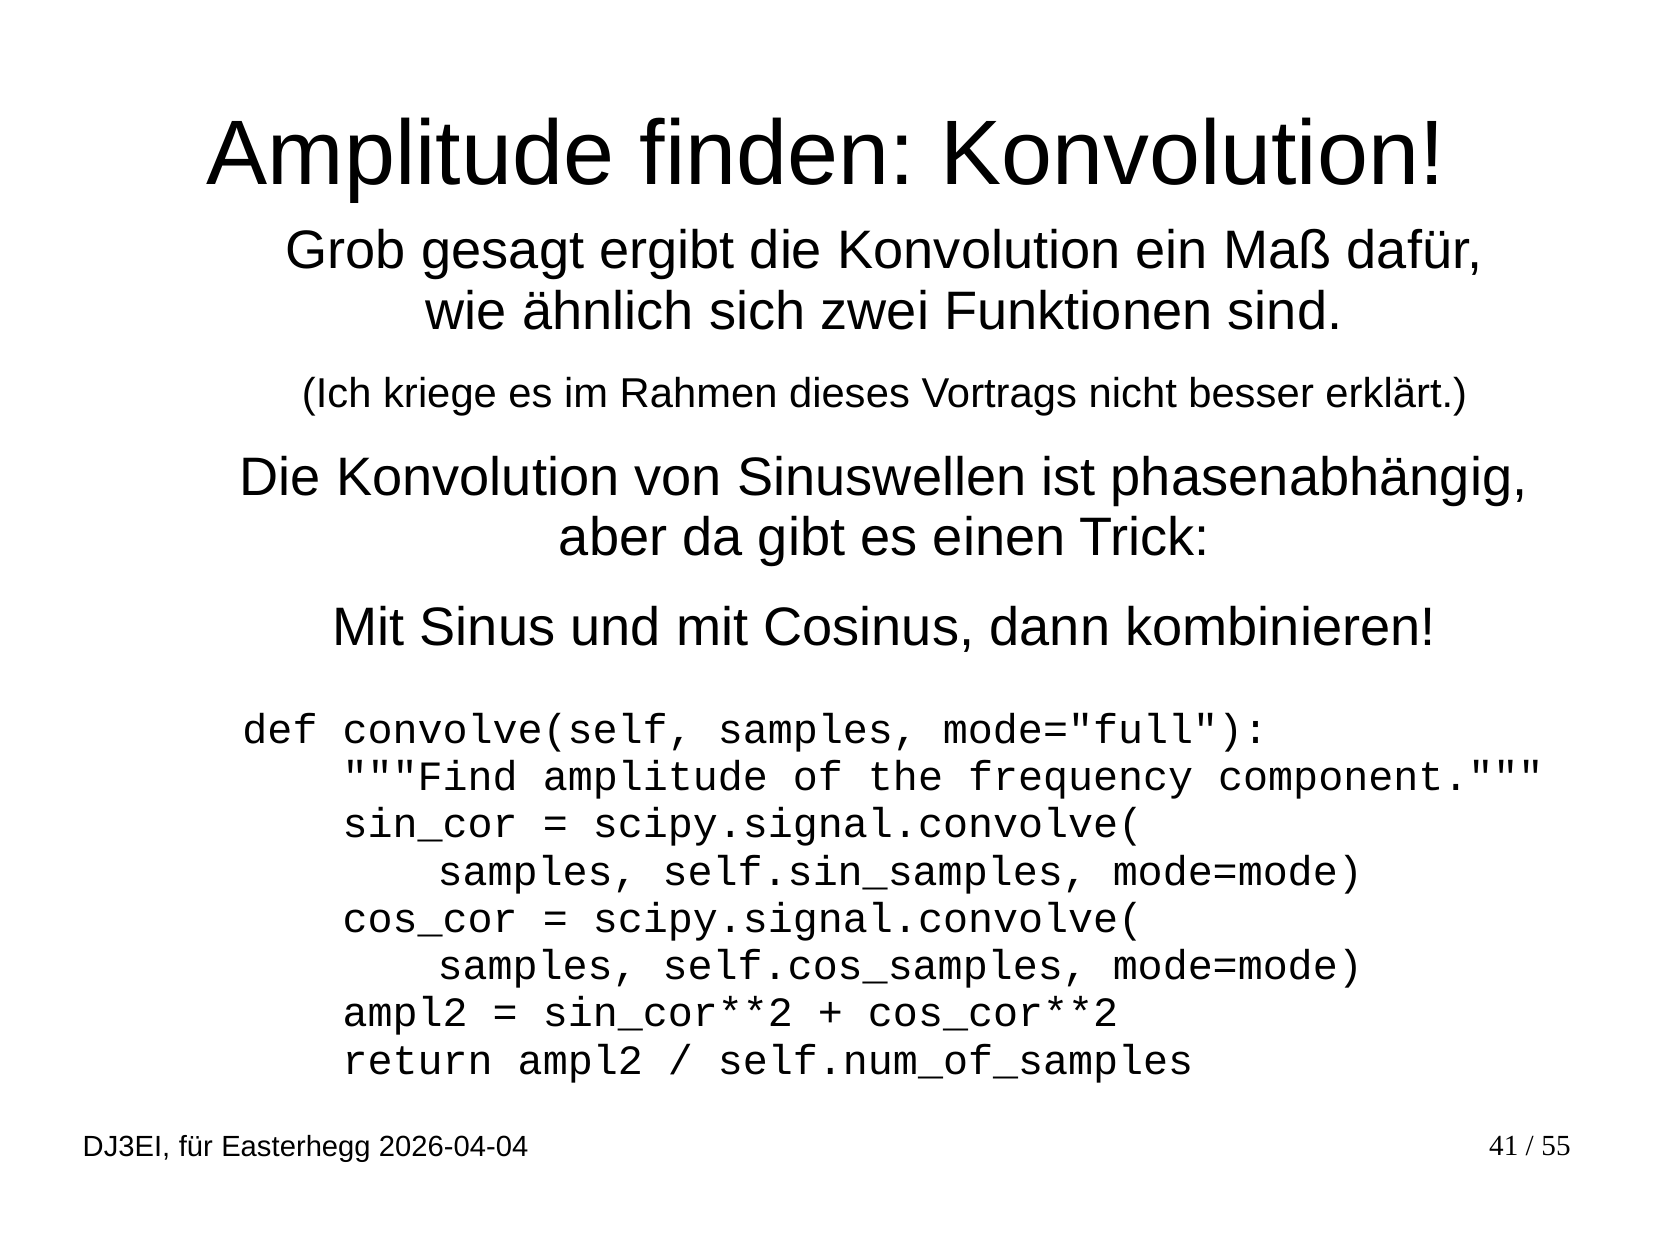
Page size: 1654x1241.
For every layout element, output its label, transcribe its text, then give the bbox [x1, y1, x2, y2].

text_box def convolve(self, samples, mode="full"): """Find amplitude of the frequency component.""" sin_cor = scipy.signal.convolve( samples, self.sin_samples, mode=mode) cos_cor = scipy.signal.convolve( samples, self.cos_samples, mode=mode) ampl2 = sin_cor**2 + cos_cor**2 return ampl2 / self.num_of_samples [127, 701, 1576, 1095]
title Amplitude finden: Konvolution! [82, 49, 1571, 257]
text_box Grob gesagt ergibt die Konvolution ein Maß dafür, wie ähnlich sich zwei Funktionen sind. (Ich kriege es im Rahmen dieses Vortrags nicht besser erklärt.) Die Konvolution von Sinuswellen ist phasenabhängig, aber da gibt es einen Trick: Mit Sinus und mit Cosinus, dann kombinieren! [206, 212, 1564, 665]
